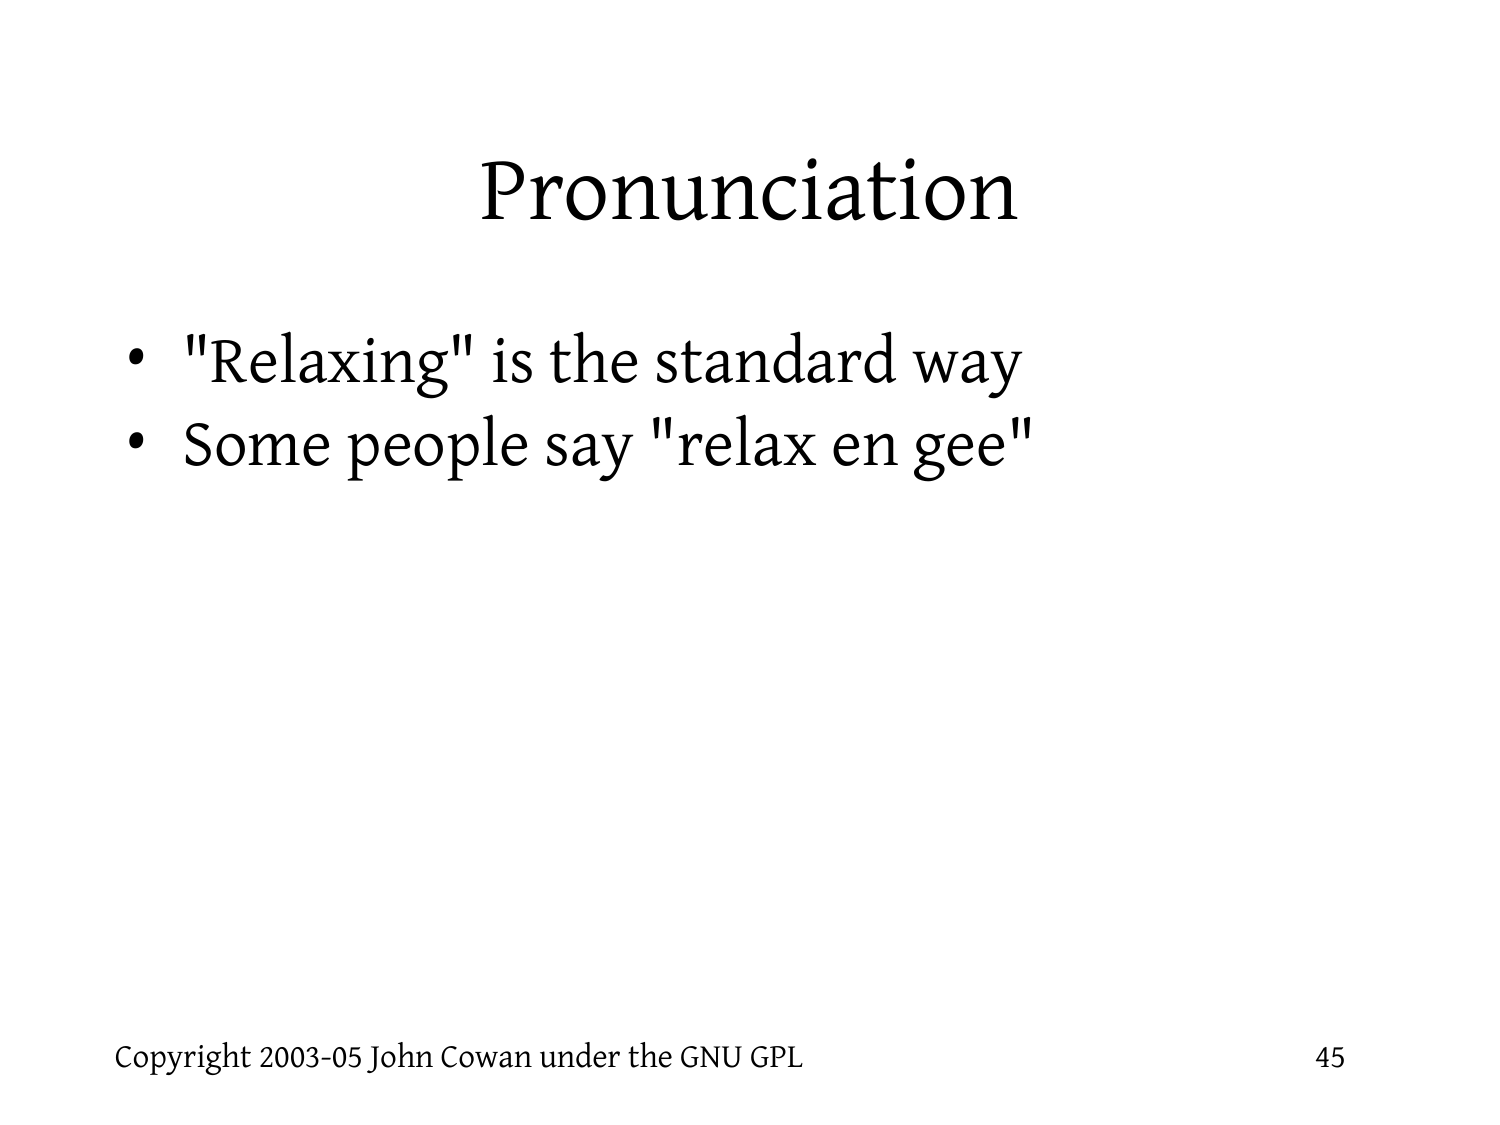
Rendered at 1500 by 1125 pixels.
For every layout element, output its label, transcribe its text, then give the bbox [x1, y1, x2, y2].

title Pronunciation [112, 99, 1388, 288]
list "Relaxing" is the standard way Some people say "relax en gee" [112, 324, 1388, 1000]
